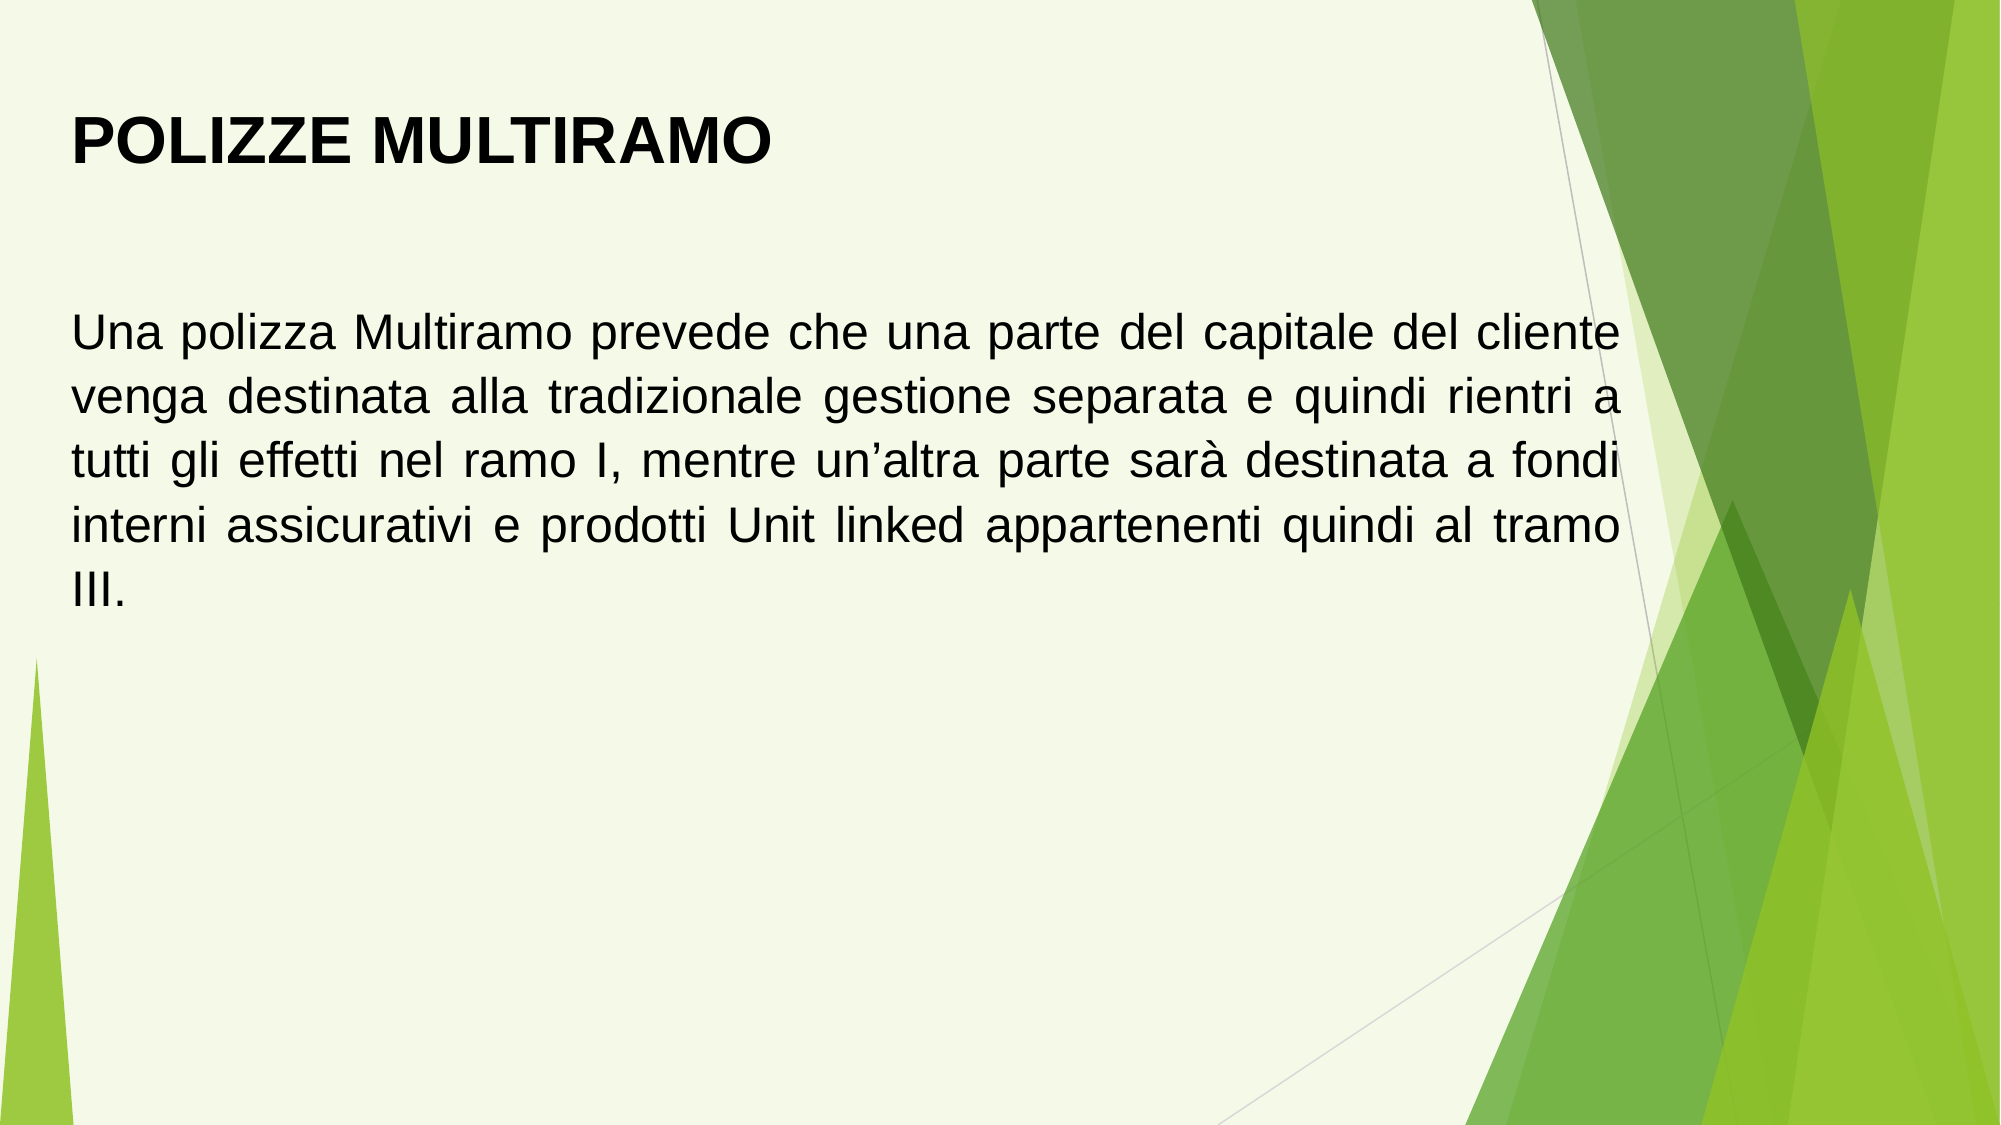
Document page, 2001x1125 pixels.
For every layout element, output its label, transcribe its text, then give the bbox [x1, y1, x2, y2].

text_box POLIZZE MULTIRAMO Una polizza Multiramo prevede che una parte del capitale del cliente venga destinata alla tradizionale gestione separata e quindi rientri a tutti gli effetti nel ramo I, mentre un’altra parte sarà destinata a fondi interni assicurativi e prodotti Unit linked appartenenti quindi al tramo III. [56, 83, 1637, 624]
